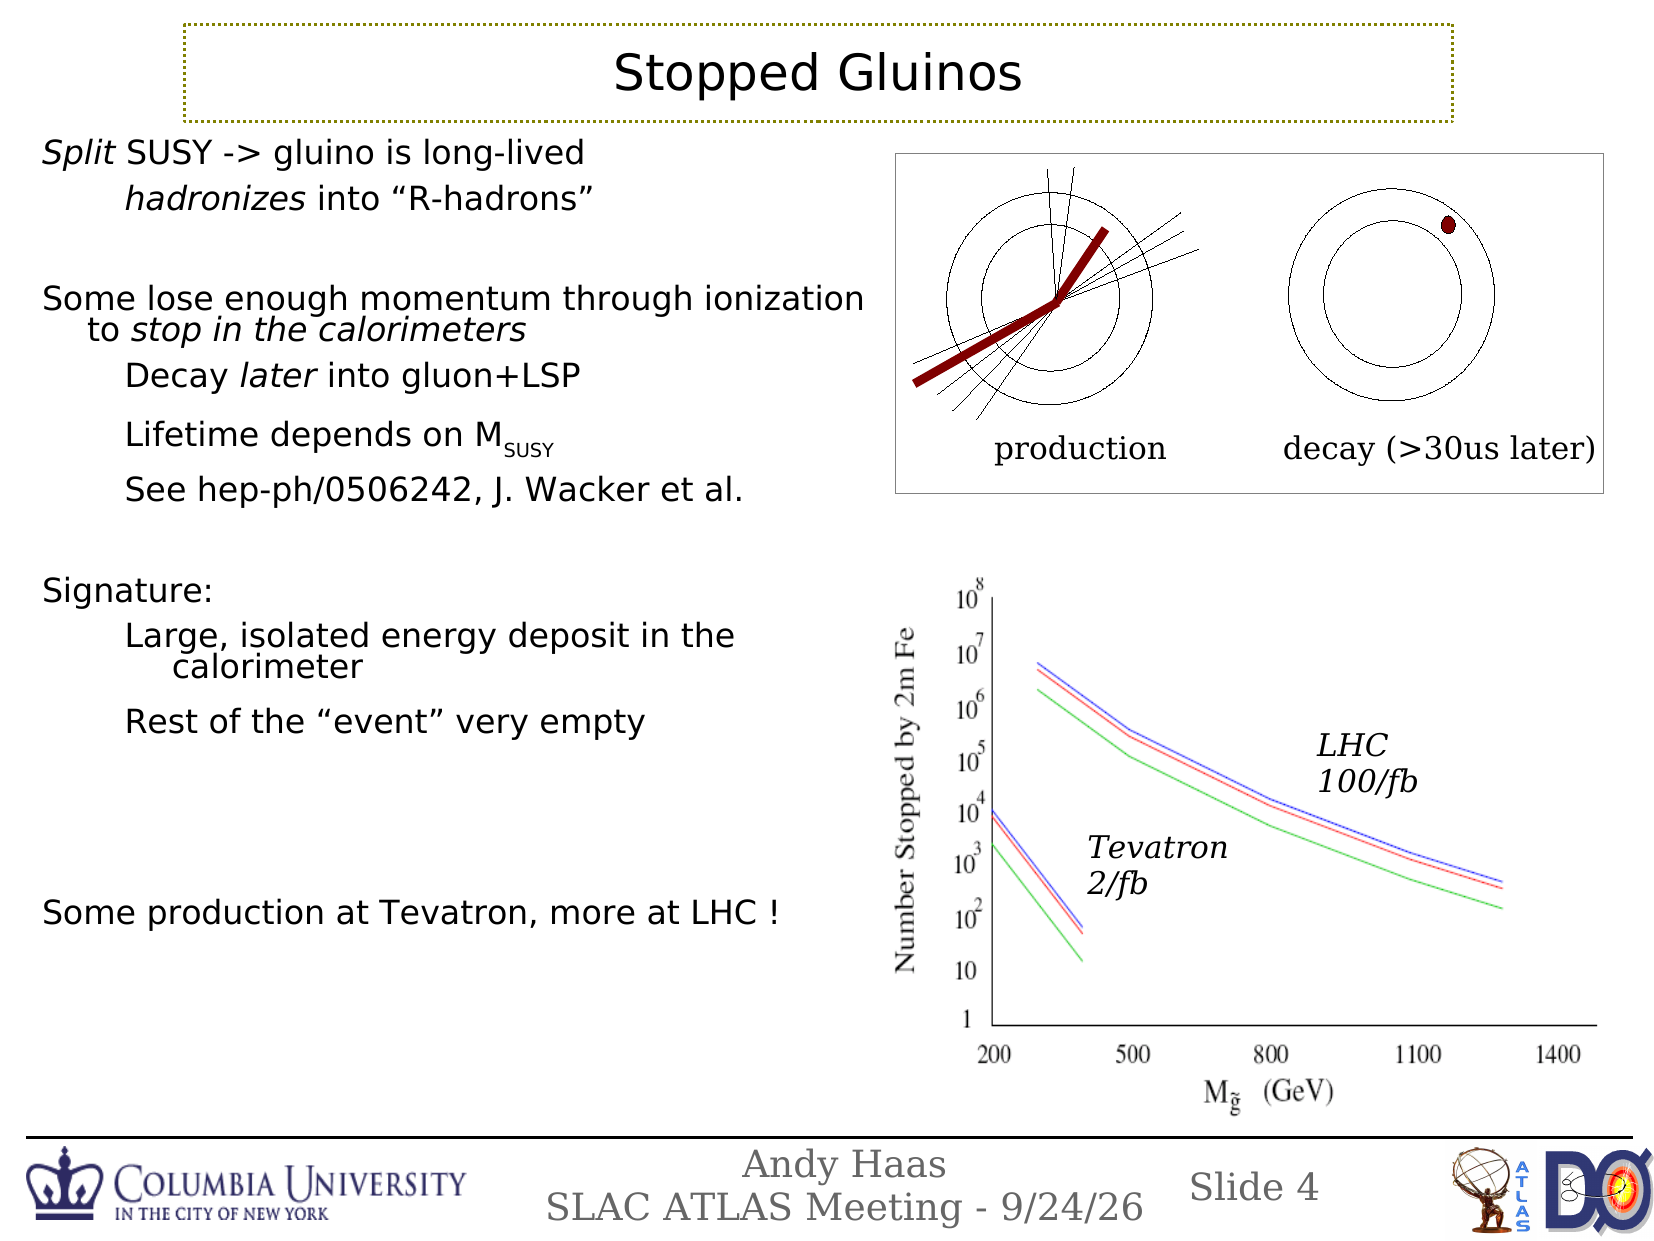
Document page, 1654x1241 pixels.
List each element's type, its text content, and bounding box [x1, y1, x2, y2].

title Stopped Gluinos [184, 24, 1453, 122]
text_box [1441, 215, 1456, 234]
picture [1445, 1140, 1537, 1241]
picture [877, 559, 1612, 1127]
text_box production [994, 430, 1168, 468]
text_box decay (>30us later) [1282, 430, 1598, 468]
picture [1539, 1146, 1654, 1239]
text_box Tevatron 2/fb [1087, 829, 1269, 943]
list Split SUSY -> gluino is long-lived hadronizes into “R-hadrons” Some lose enough momentum through ionization to stop in the calorimeters Decay later into gluon+LSP Lifetime depends on MSUSY See hep-ph/0506242, J. Wacker et al. Signature: Large, isolated energy deposit in the calorimeter Rest of the “event” very empty Some production at Tevatron, more at LHC ! [30, 140, 884, 1125]
picture [26, 1146, 467, 1220]
text_box LHC 100/fb [1316, 727, 1448, 840]
